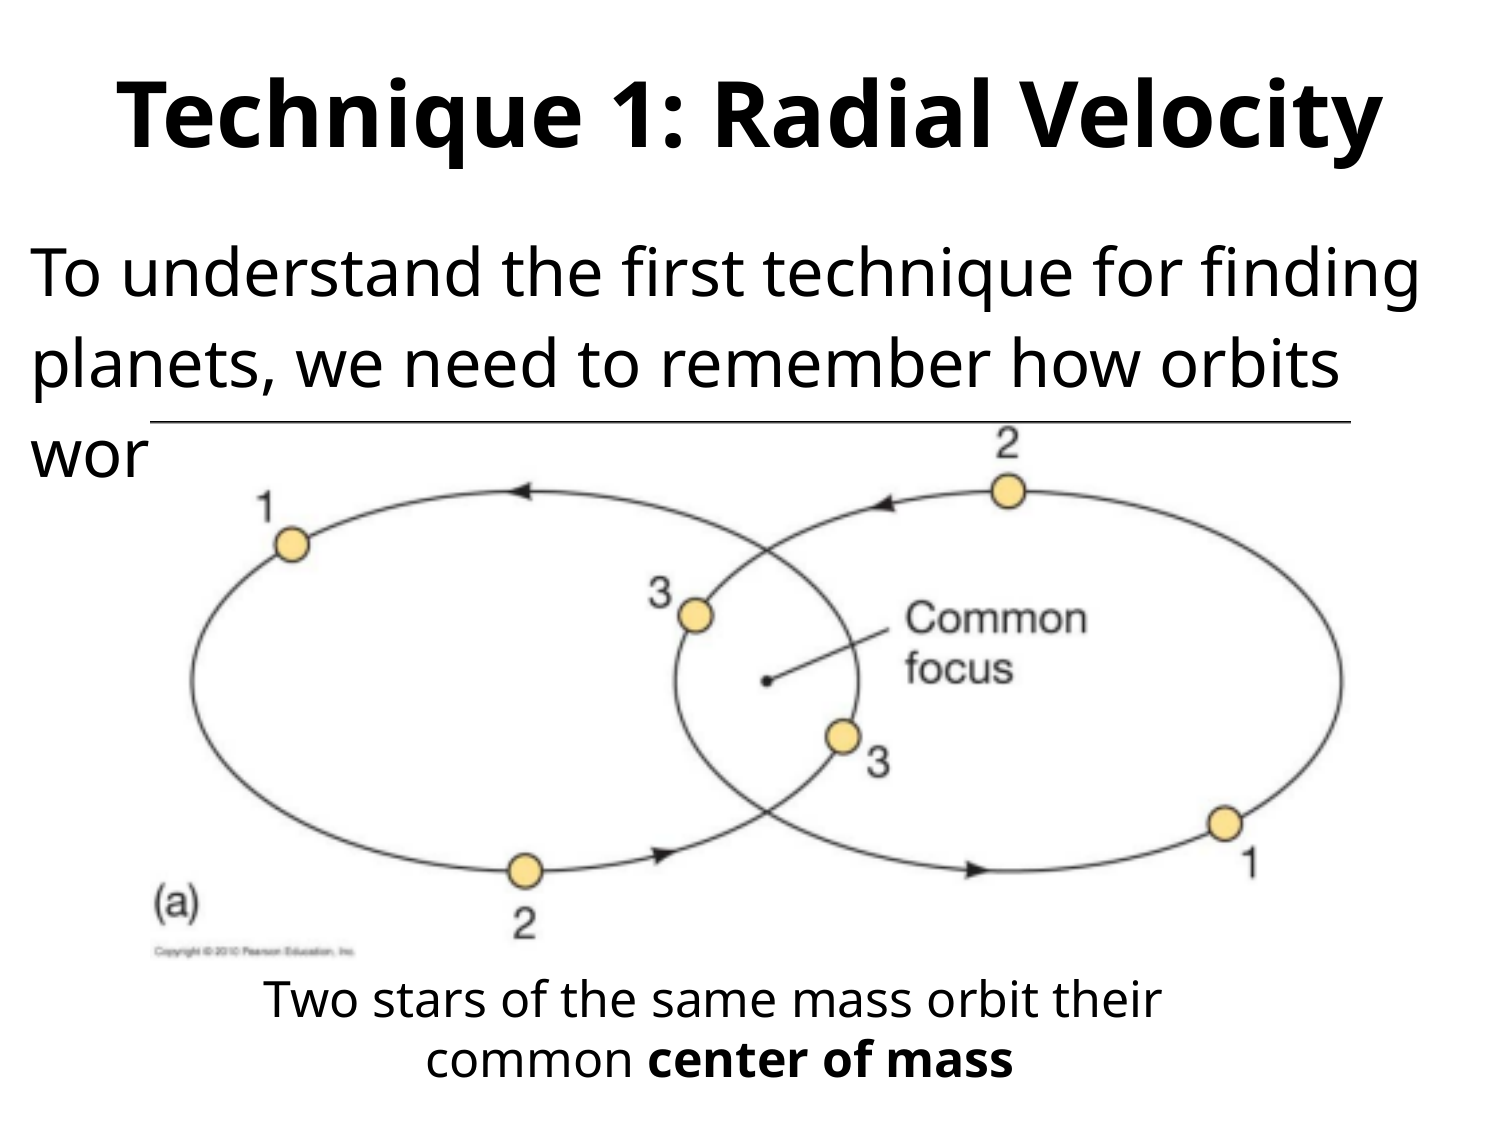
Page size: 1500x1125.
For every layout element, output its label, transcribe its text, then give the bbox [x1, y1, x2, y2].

list To understand the first technique for finding planets, we need to remember how orbits work [30, 224, 1471, 878]
title Technique 1: Radial Velocity [30, 58, 1471, 167]
picture [150, 421, 1351, 959]
text_box Two stars of the same mass orbit their common center of mass [45, 959, 1396, 1095]
